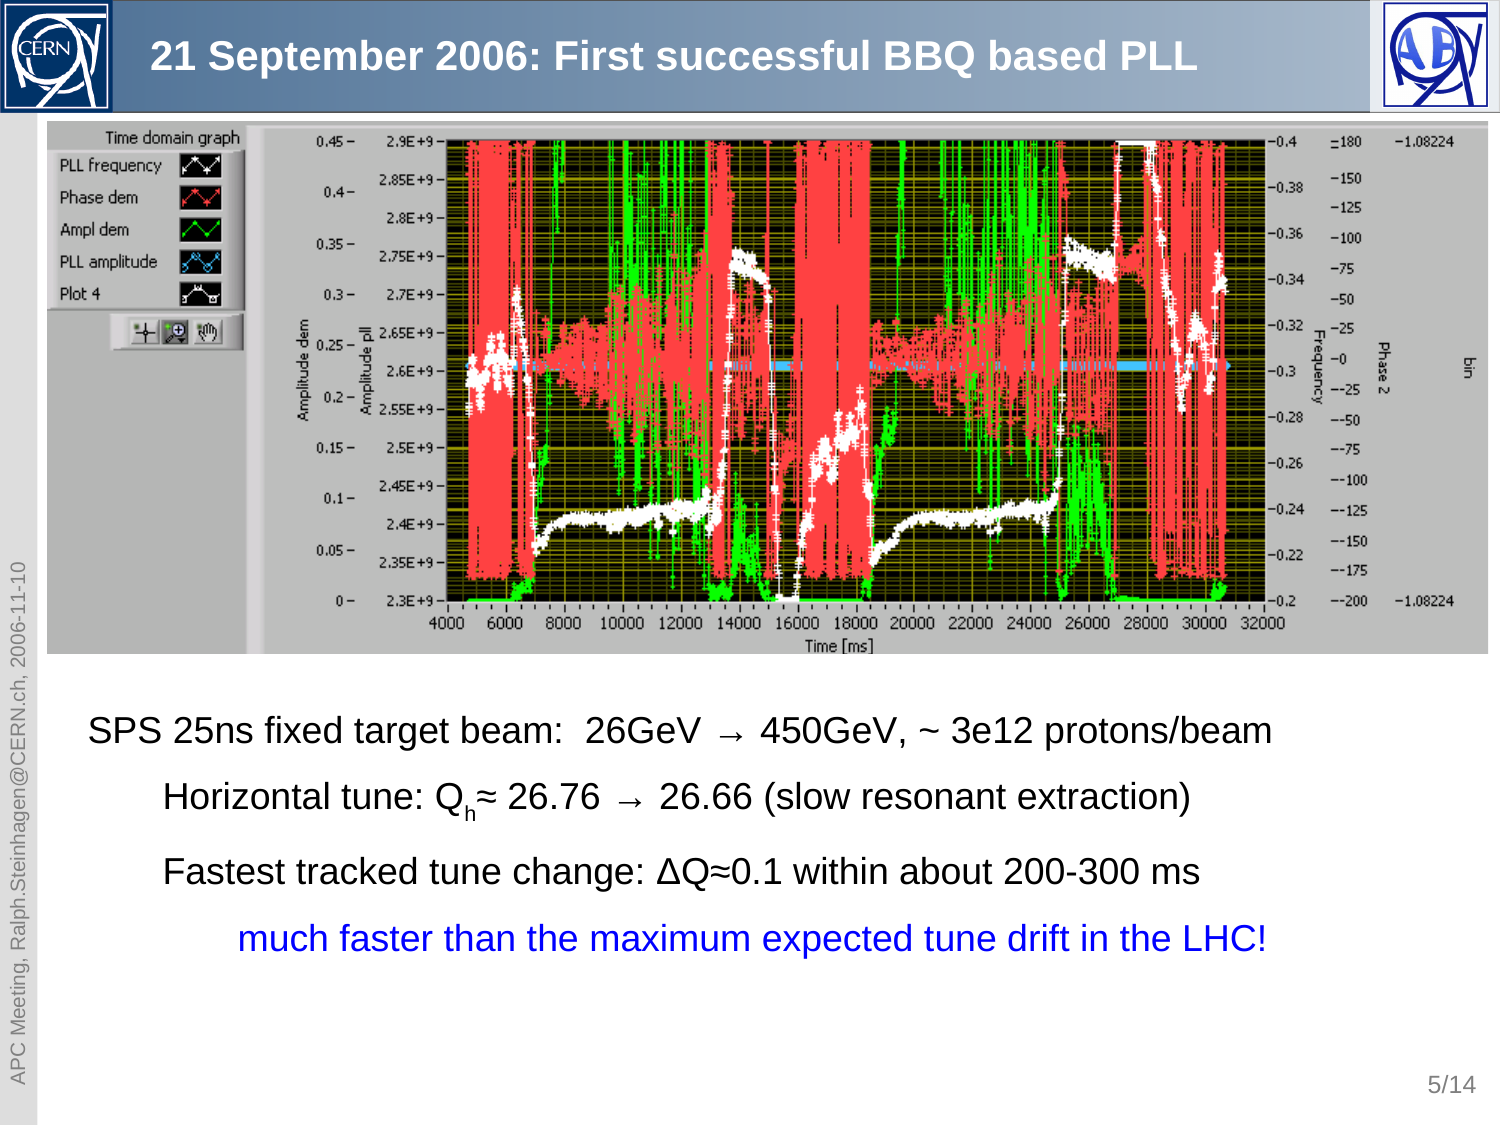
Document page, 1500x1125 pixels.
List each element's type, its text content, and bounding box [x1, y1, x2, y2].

picture [47, 121, 1489, 654]
picture [1382, 1, 1489, 108]
list SPS 25ns fixed target beam: 26GeV → 450GeV, ~ 3e12 protons/beam Horizontal tune: Qh≈ 26.76 → 26.66 (slow resonant extraction) Fastest tracked tune change: ΔQ≈0.1 within about 200-300 ms much faster than the maximum expected tune drift in the LHC! [87, 708, 1438, 1030]
picture [0, 0, 113, 113]
title 21 September 2006: First successful BBQ based PLL [150, 0, 1329, 113]
